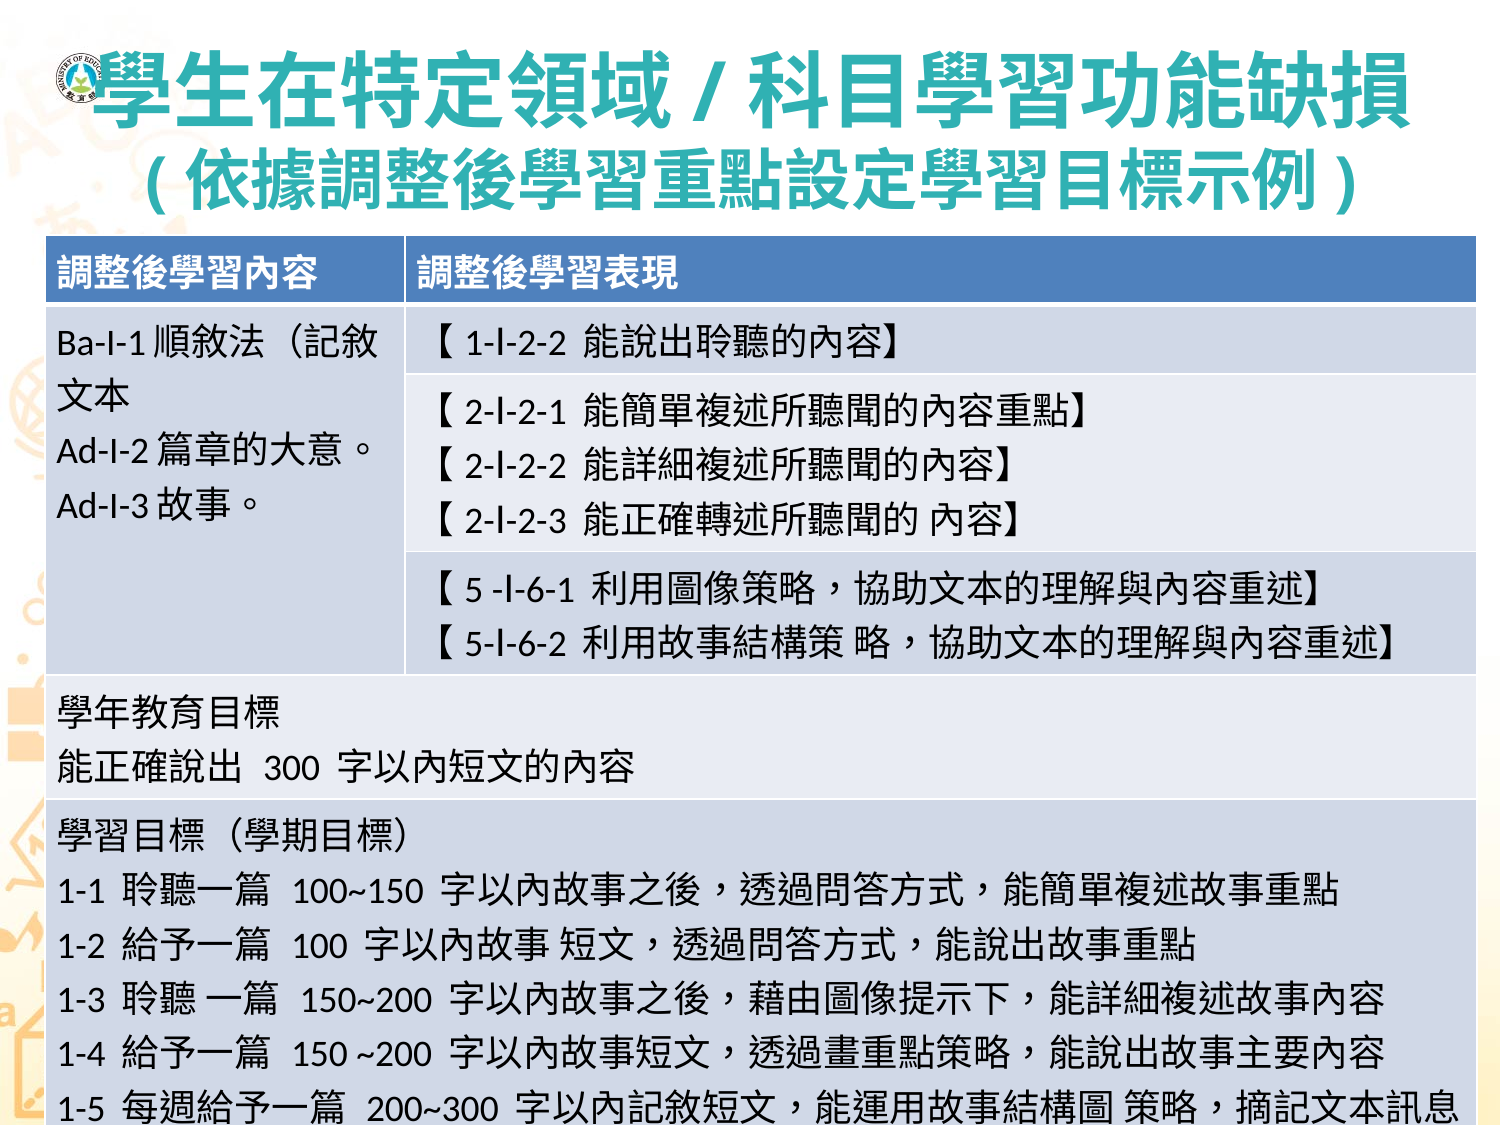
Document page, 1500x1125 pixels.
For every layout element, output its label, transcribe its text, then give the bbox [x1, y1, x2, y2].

table_cell 學習目標（學期目標） 1-1 聆聽一篇 100~150 字以內故事之後，透過問答方式，能簡單複述故事重點 1-2 給予一篇 100 字以內故事 短文，透過問答方式，能說出故事重點 1-3 聆聽 一篇 150~200 字以內故事之後，藉由圖像提示下，能詳細複述故事內容 1-4 給予一篇 150 ~200 字以內故事短文，透過畫重點策略，能說出故事主要內容 1-5 每週給予一篇 200~300 字以內記敘短文，能運用故事結構圖 策略，摘記文本訊息 1-6 每週給予一篇 200~300 字以內記敘短文，能運用 故事結構圖策略，用自己的話重述文本內容 [46, 800, 1476, 1125]
table_cell 【1-Ⅰ-2-2 能說出聆聽的內容】 [406, 307, 1476, 373]
table_cell 【2-Ⅰ-2-1 能簡單複述所聽聞的內容重點】 【2-Ⅰ-2-2 能詳細複述所聽聞的內容】 【2-Ⅰ-2-3 能正確轉述所聽聞的 內容】 [406, 375, 1476, 551]
table_cell 學年教育目標 能正確說出 300 字以內短文的內容 [46, 676, 1476, 798]
picture [0, 0, 1500, 1125]
table_cell Ba-I-1順敘法（記敘文本 Ad-I-2篇章的大意。 Ad-I-3故事。 [46, 307, 404, 674]
table_header 調整後學習表現 [406, 236, 1476, 302]
table_cell 【5 -Ⅰ-6-1 利用圖像策略，協助文本的理解與內容重述】 【5-Ⅰ-6-2 利用故事結構策 略，協助文本的理解與內容重述】 [406, 552, 1476, 674]
text_box 學生在特定領域/科目學習功能缺損 (依據調整後學習重點設定學習目標示例) [49, 30, 1454, 173]
table_header 調整後學習內容 [46, 236, 404, 302]
